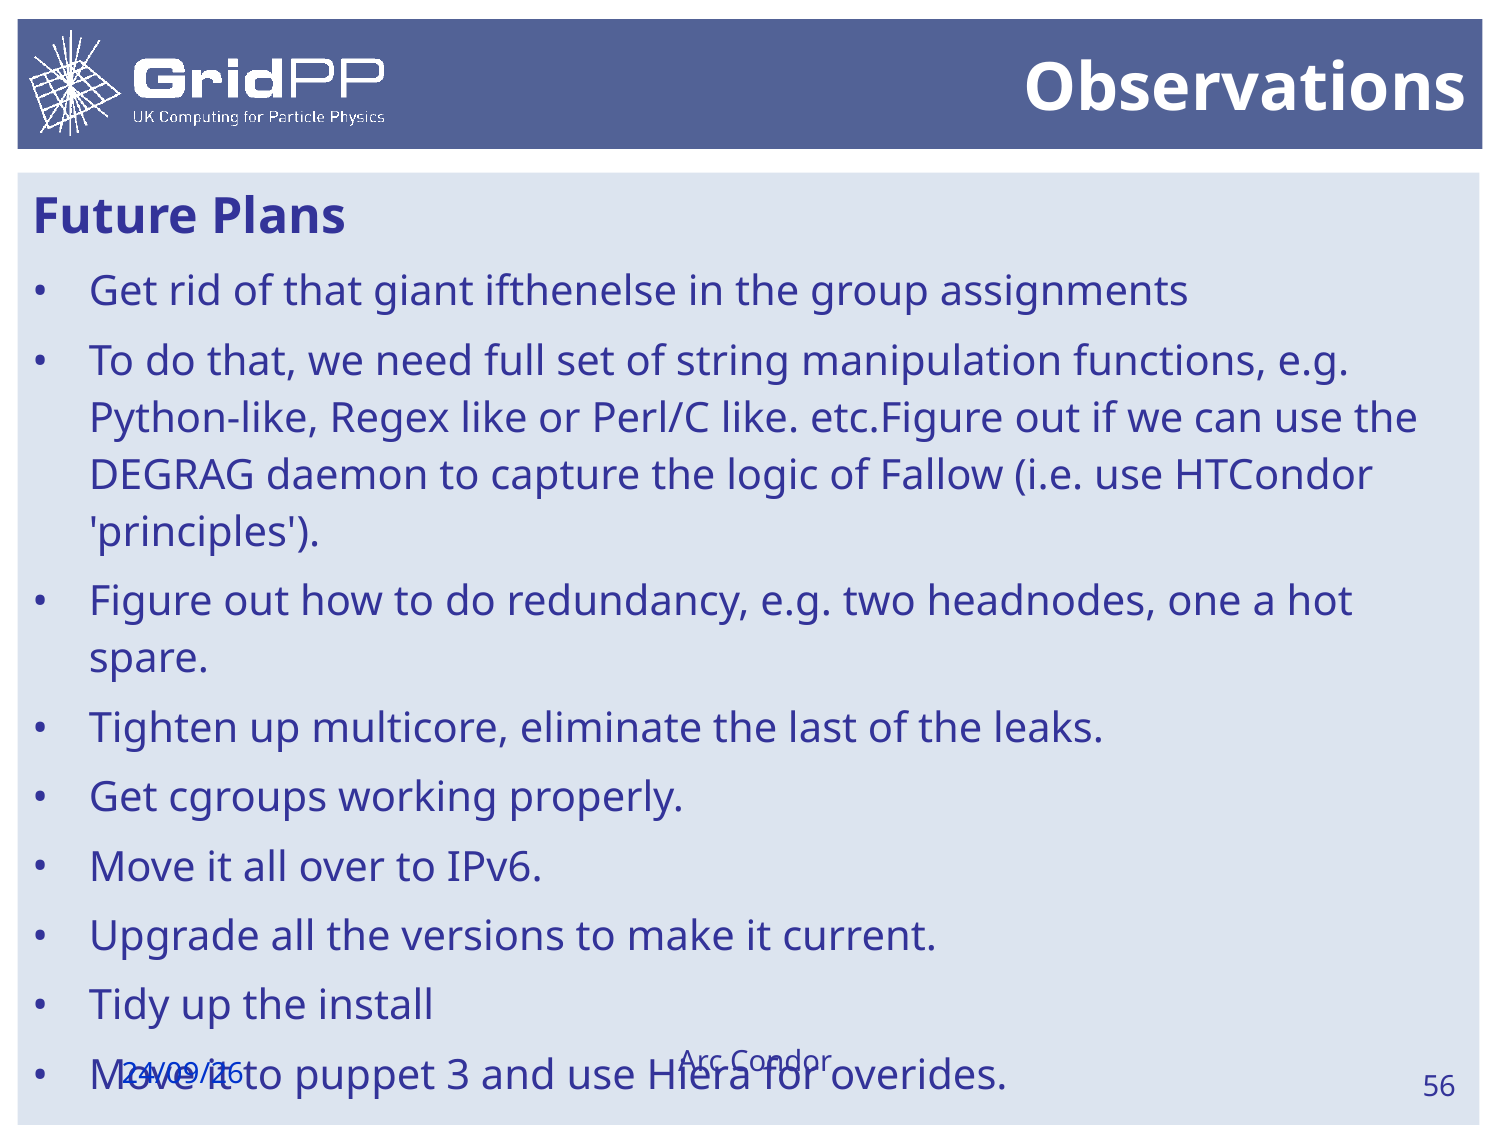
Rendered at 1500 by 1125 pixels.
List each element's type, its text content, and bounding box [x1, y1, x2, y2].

title Observations [513, 19, 1483, 149]
picture [29, 30, 384, 136]
text_box 02/03/16 [29, 1046, 337, 1095]
text_box <number> [1388, 1059, 1471, 1094]
list Future Plans Get rid of that giant ifthenelse in the group assignments To do that, we need full set of string manipulation functions, e.g. Python-like, Regex like or Perl/C like. etc.Figure out if we can use the DEGRAG daemon to capture the logic of Fallow (i.e. use HTCondor 'principles'). Figure out how to do redundancy, e.g. two headnodes, one a hot spare. Tighten up multicore, eliminate the last of the leaks. Get cgroups working properly. Move it all over to IPv6. Upgrade all the versions to make it current. Tidy up the install Move it to puppet 3 and use Hiera for overides. Get those patches in the version, or agree what to do next. [17, 172, 1480, 1002]
text_box Arc Condor [536, 1034, 975, 1094]
